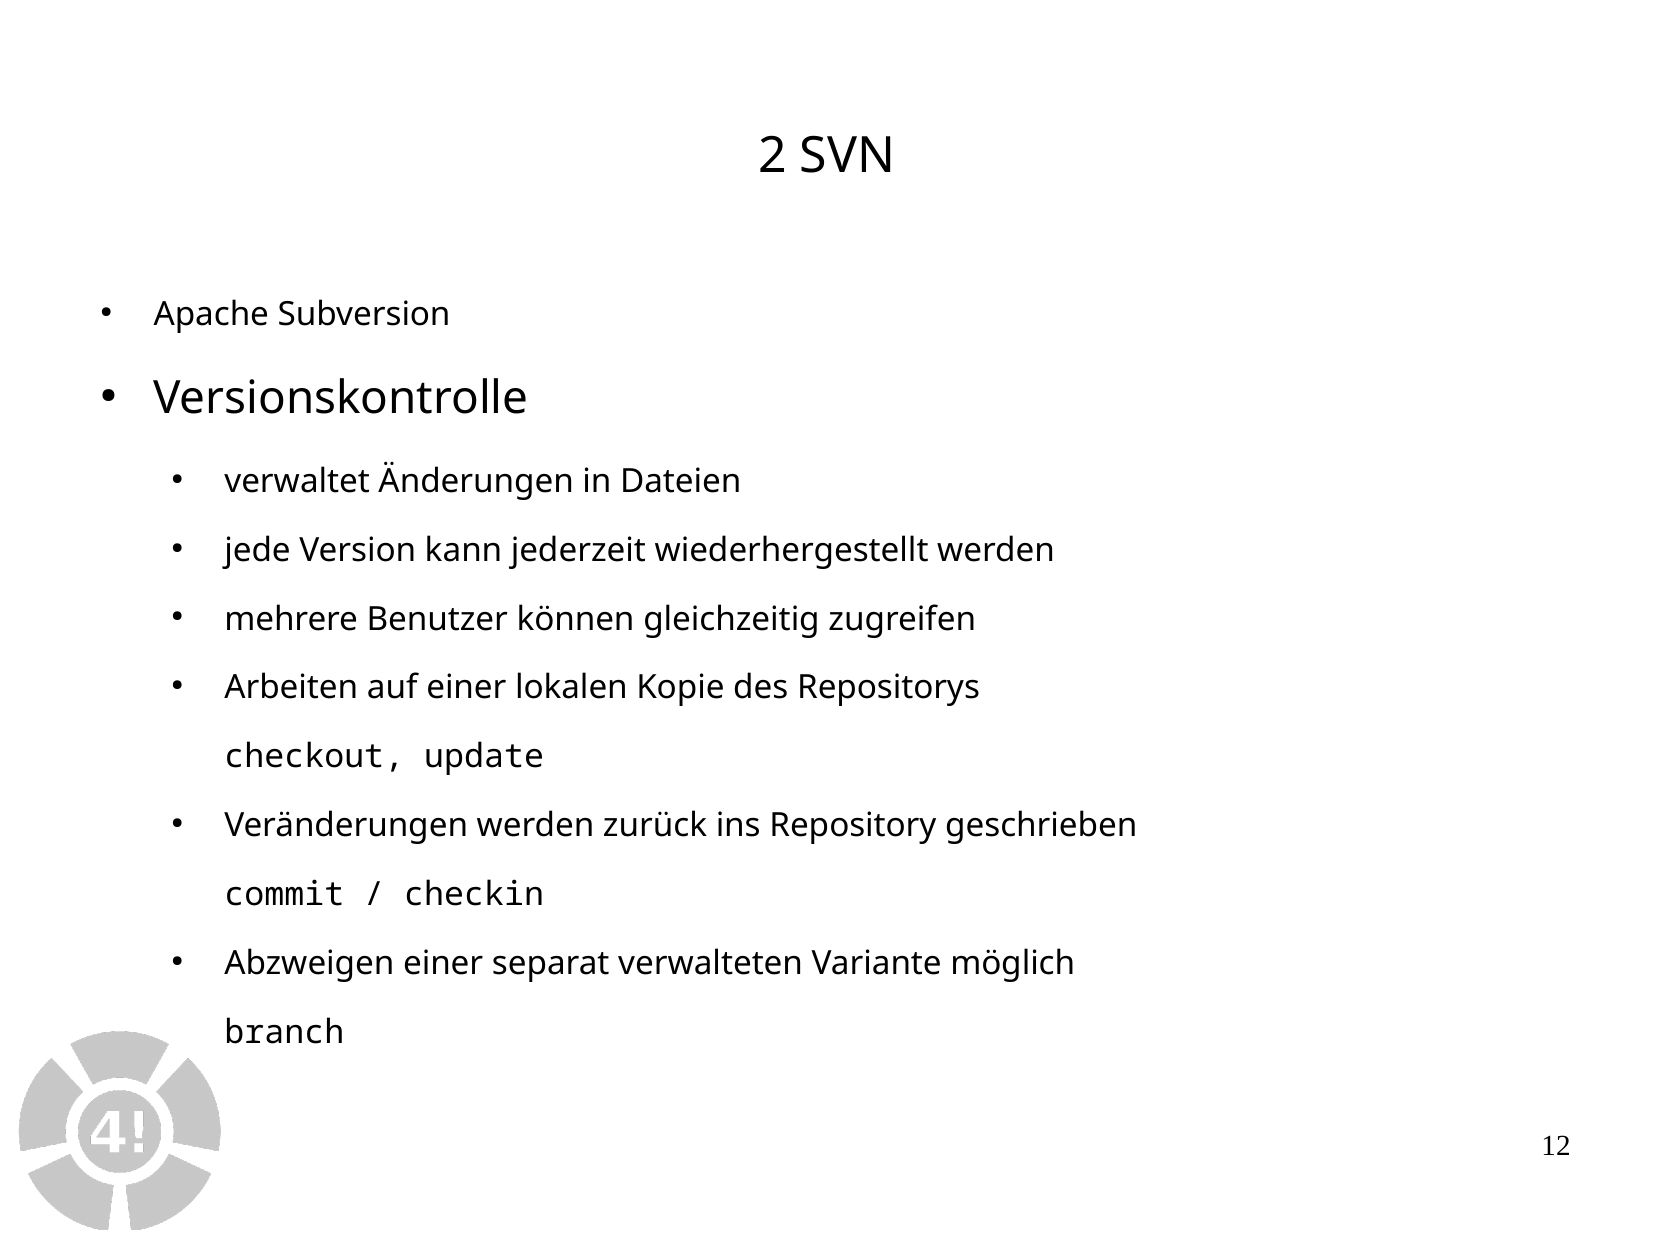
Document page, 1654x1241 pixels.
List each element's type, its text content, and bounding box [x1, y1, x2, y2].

picture [11, 1031, 226, 1230]
list Apache Subversion Versionskontrolle verwaltet Änderungen in Dateien jede Version kann jederzeit wiederhergestellt werden mehrere Benutzer können gleichzeitig zugreifen Arbeiten auf einer lokalen Kopie des Repositorys checkout, update Veränderungen werden zurück ins Repository geschrieben commit / checkin Abzweigen einer separat verwalteten Variante möglich branch [82, 290, 1571, 1109]
title 2 SVN [82, 49, 1571, 257]
